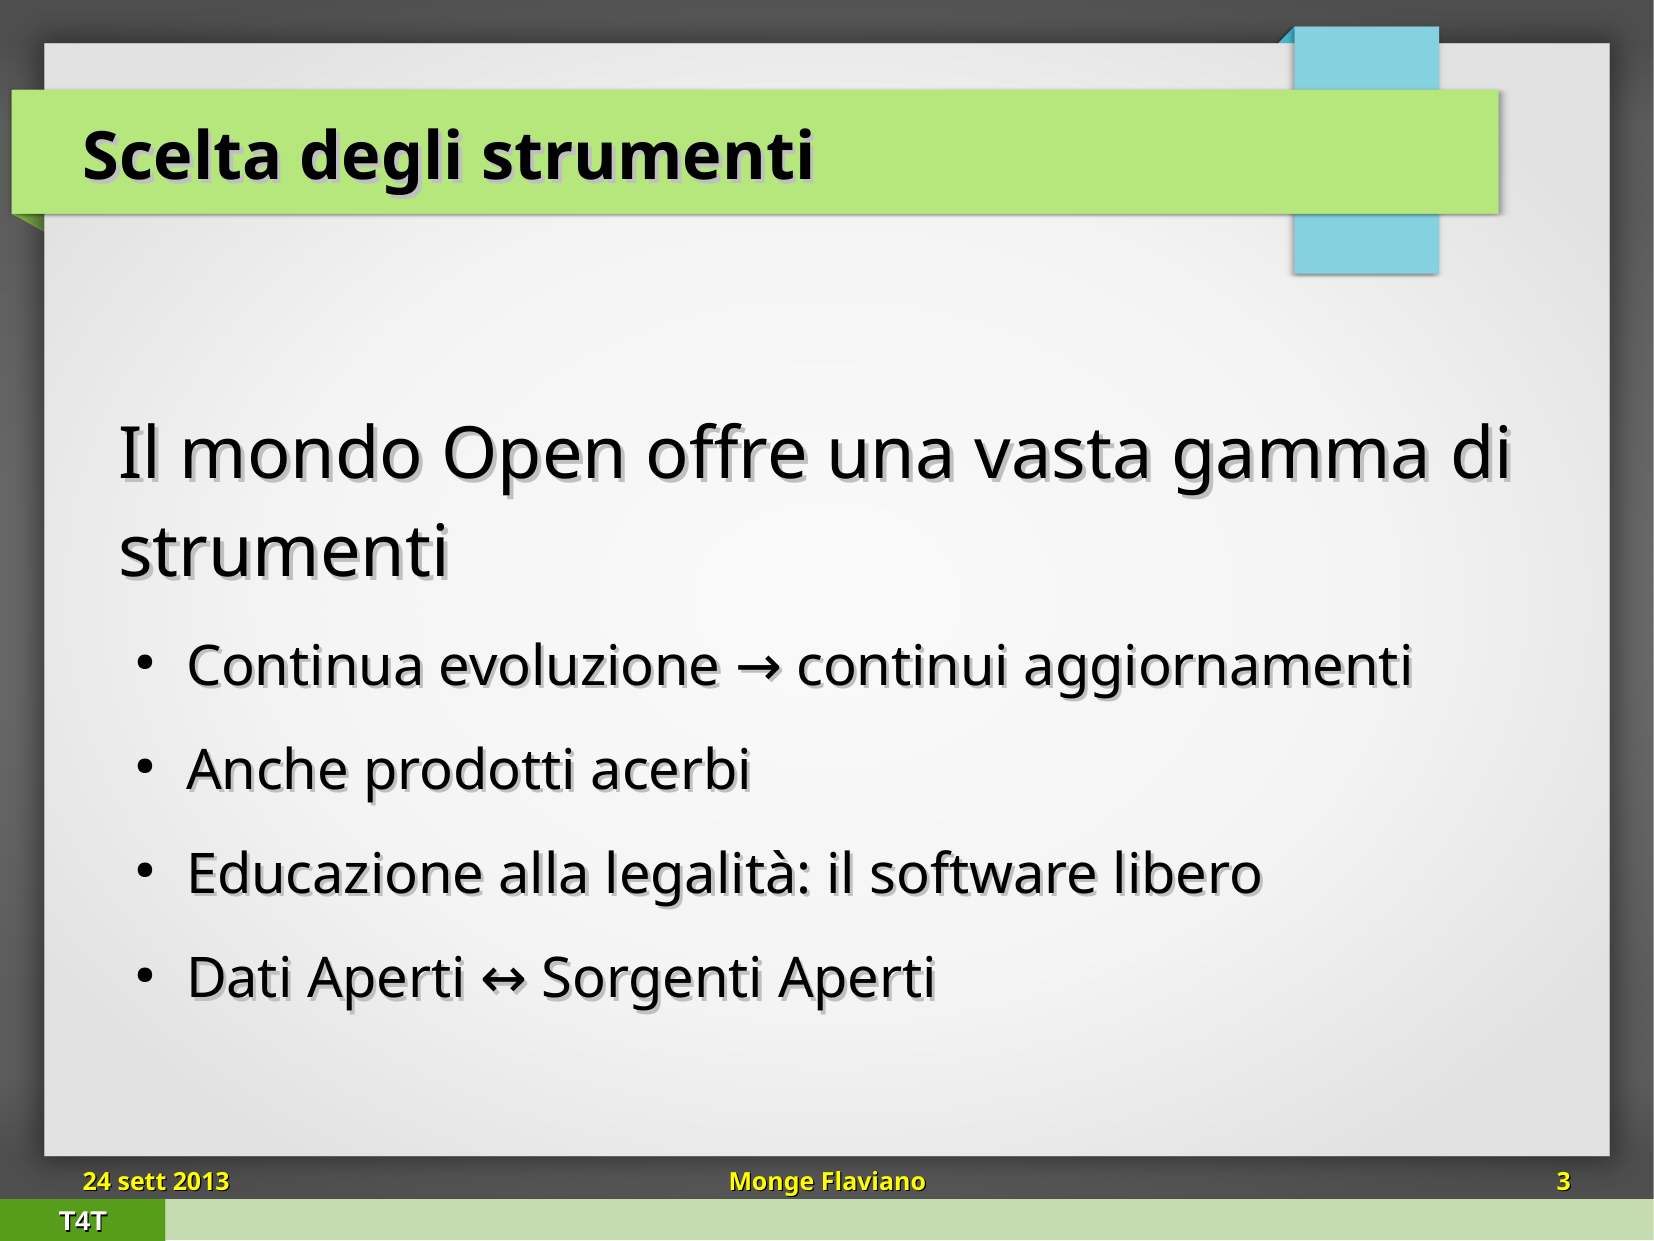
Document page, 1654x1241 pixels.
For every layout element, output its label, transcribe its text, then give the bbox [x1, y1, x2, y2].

picture [0, 0, 1654, 1198]
title Scelta degli strumenti [82, 94, 1264, 213]
list Il mondo Open offre una vasta gamma di strumenti Continua evoluzione → continui aggiornamenti Anche prodotti acerbi Educazione alla legalità: il software libero Dati Aperti ↔ Sorgenti Aperti [118, 401, 1571, 1015]
